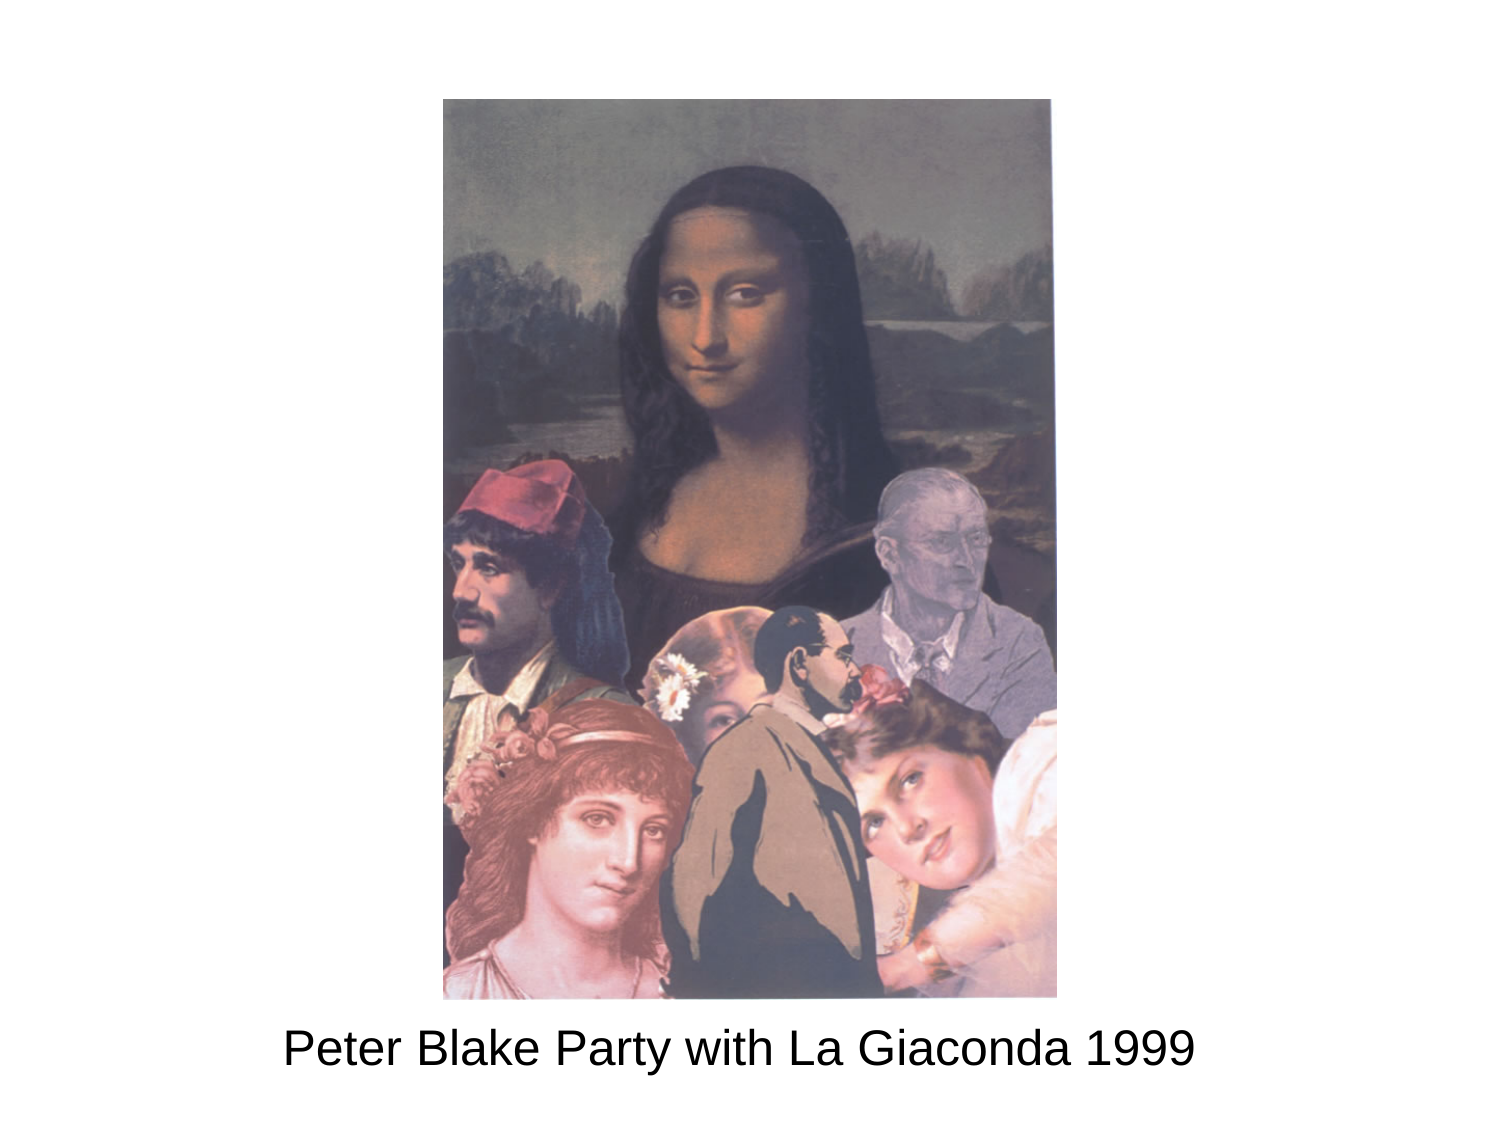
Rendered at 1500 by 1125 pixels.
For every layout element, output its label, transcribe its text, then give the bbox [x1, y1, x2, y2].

picture [443, 99, 1057, 1000]
text_box Peter Blake Party with La Giaconda 1999 [267, 1012, 1212, 1084]
